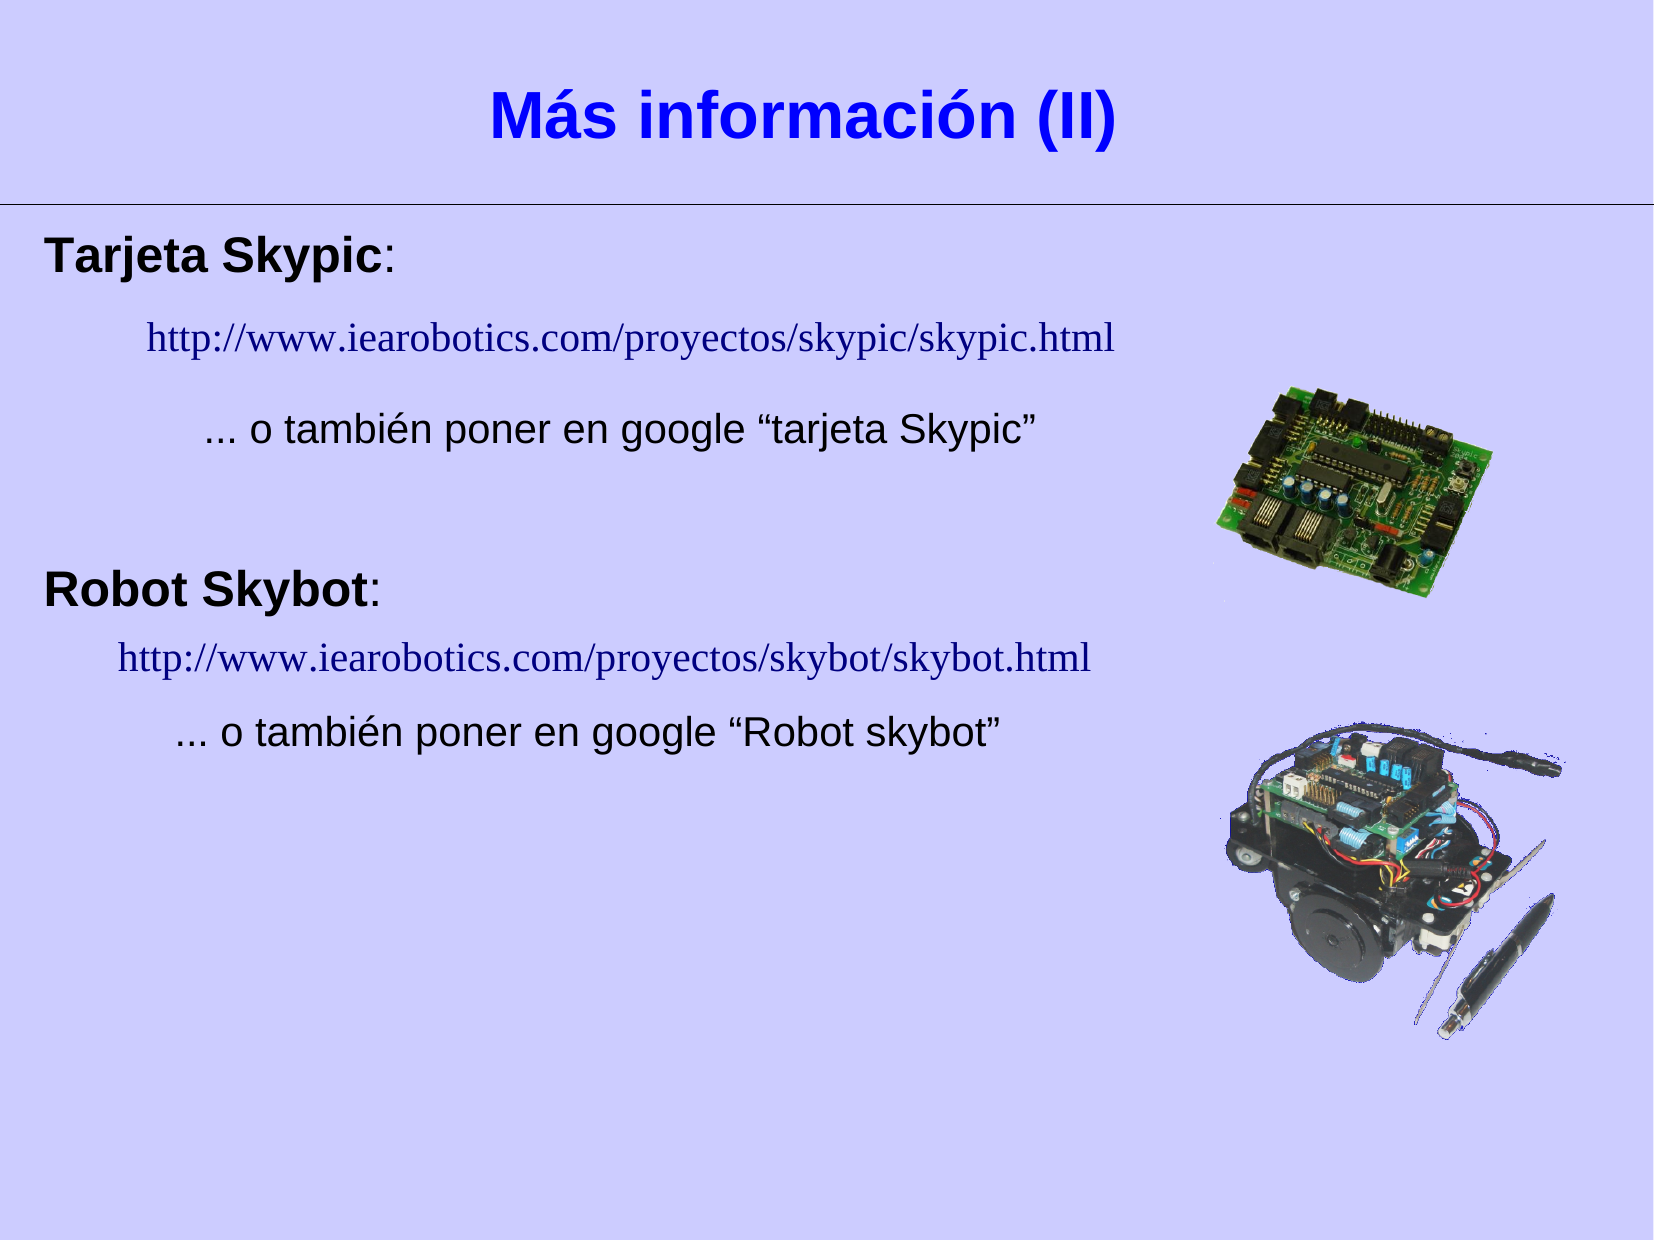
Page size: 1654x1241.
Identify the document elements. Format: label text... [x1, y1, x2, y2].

title Más información (II) [166, 14, 1442, 204]
text_box ... o también poner en google “Robot skybot” [163, 708, 1270, 765]
text_box Robot Skybot: [29, 561, 703, 617]
picture [1216, 711, 1569, 1042]
text_box ... o también poner en google “tarjeta Skypic” [191, 406, 1172, 462]
text_box http://www.iearobotics.com/proyectos/skybot/skybot.html [117, 634, 1540, 693]
picture [1213, 384, 1509, 602]
text_box http://www.iearobotics.com/proyectos/skypic/skypic.html [146, 314, 1363, 373]
text_box Tarjeta Skypic: [29, 227, 845, 301]
